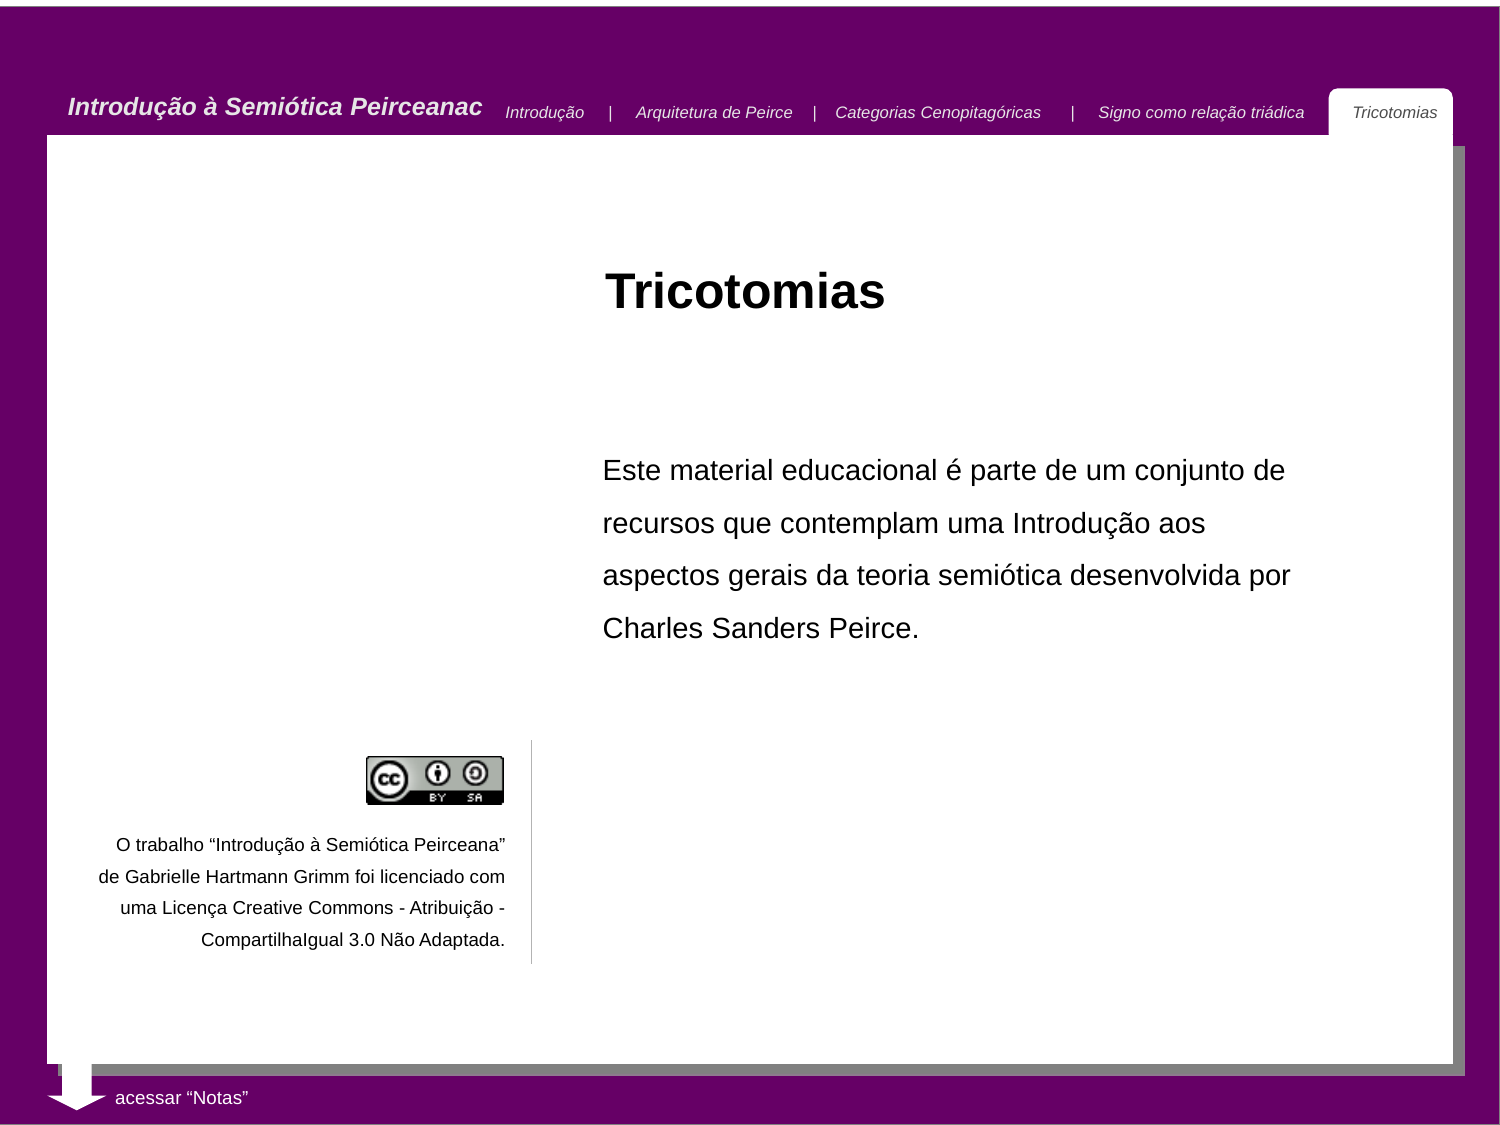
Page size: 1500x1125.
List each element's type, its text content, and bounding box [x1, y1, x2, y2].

text_box [47, 1051, 100, 1111]
picture [366, 756, 504, 805]
text_box acessar “Notas” [100, 1080, 278, 1116]
title Tricotomias [590, 251, 1406, 351]
text_box Este material educacional é parte de um conjunto de recursos que contemplam uma Introdução aos aspectos gerais da teoria semiótica desenvolvida por Charles Sanders Peirce. [587, 426, 1335, 689]
text_box O trabalho “Introdução à Semiótica Peirceana” de Gabrielle Hartmann Grimm foi licenciado com uma Licença Creative Commons - Atribuição - CompartilhaIgual 3.0 Não Adaptada. [82, 816, 520, 946]
